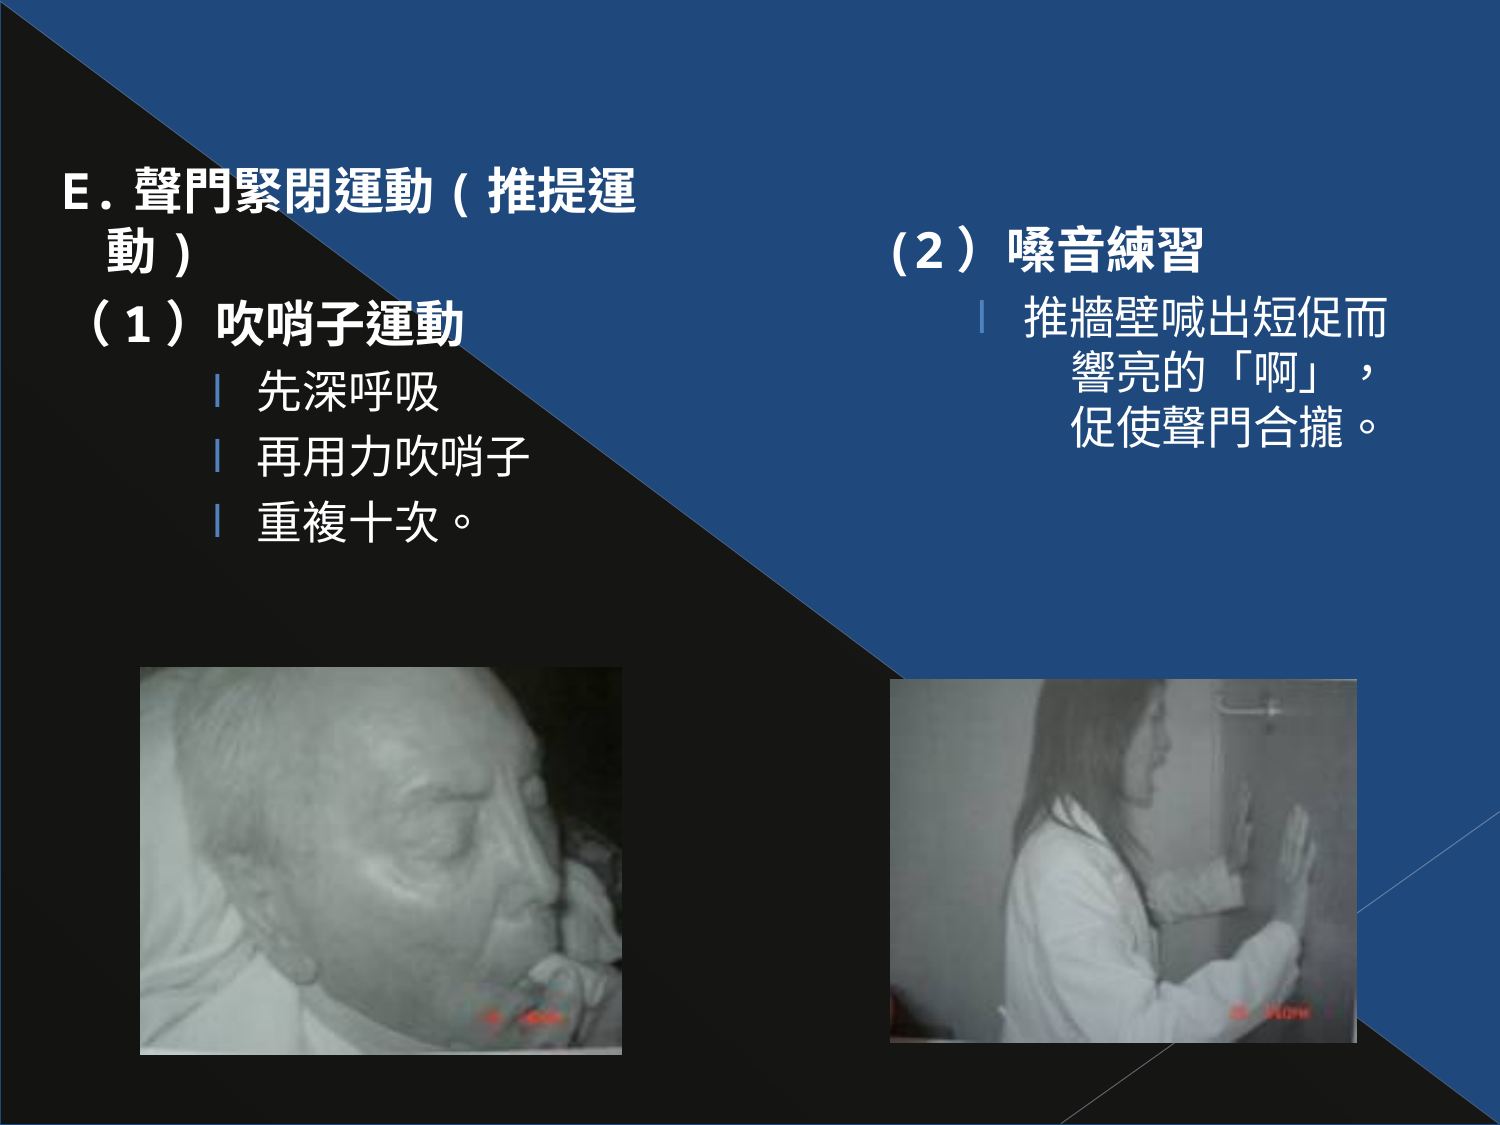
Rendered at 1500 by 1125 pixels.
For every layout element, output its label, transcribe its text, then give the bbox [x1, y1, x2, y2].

picture [140, 667, 622, 1055]
text_box E.聲門緊閉運動(推提運動) （1）吹哨子運動 先深呼吸 再用力吹哨子 重複十次。 [46, 152, 709, 504]
picture [890, 679, 1357, 1043]
list (2）嗓音練習 推牆壁喊出短促而響亮的「啊」，促使聲門合攏。 [785, 210, 1449, 481]
